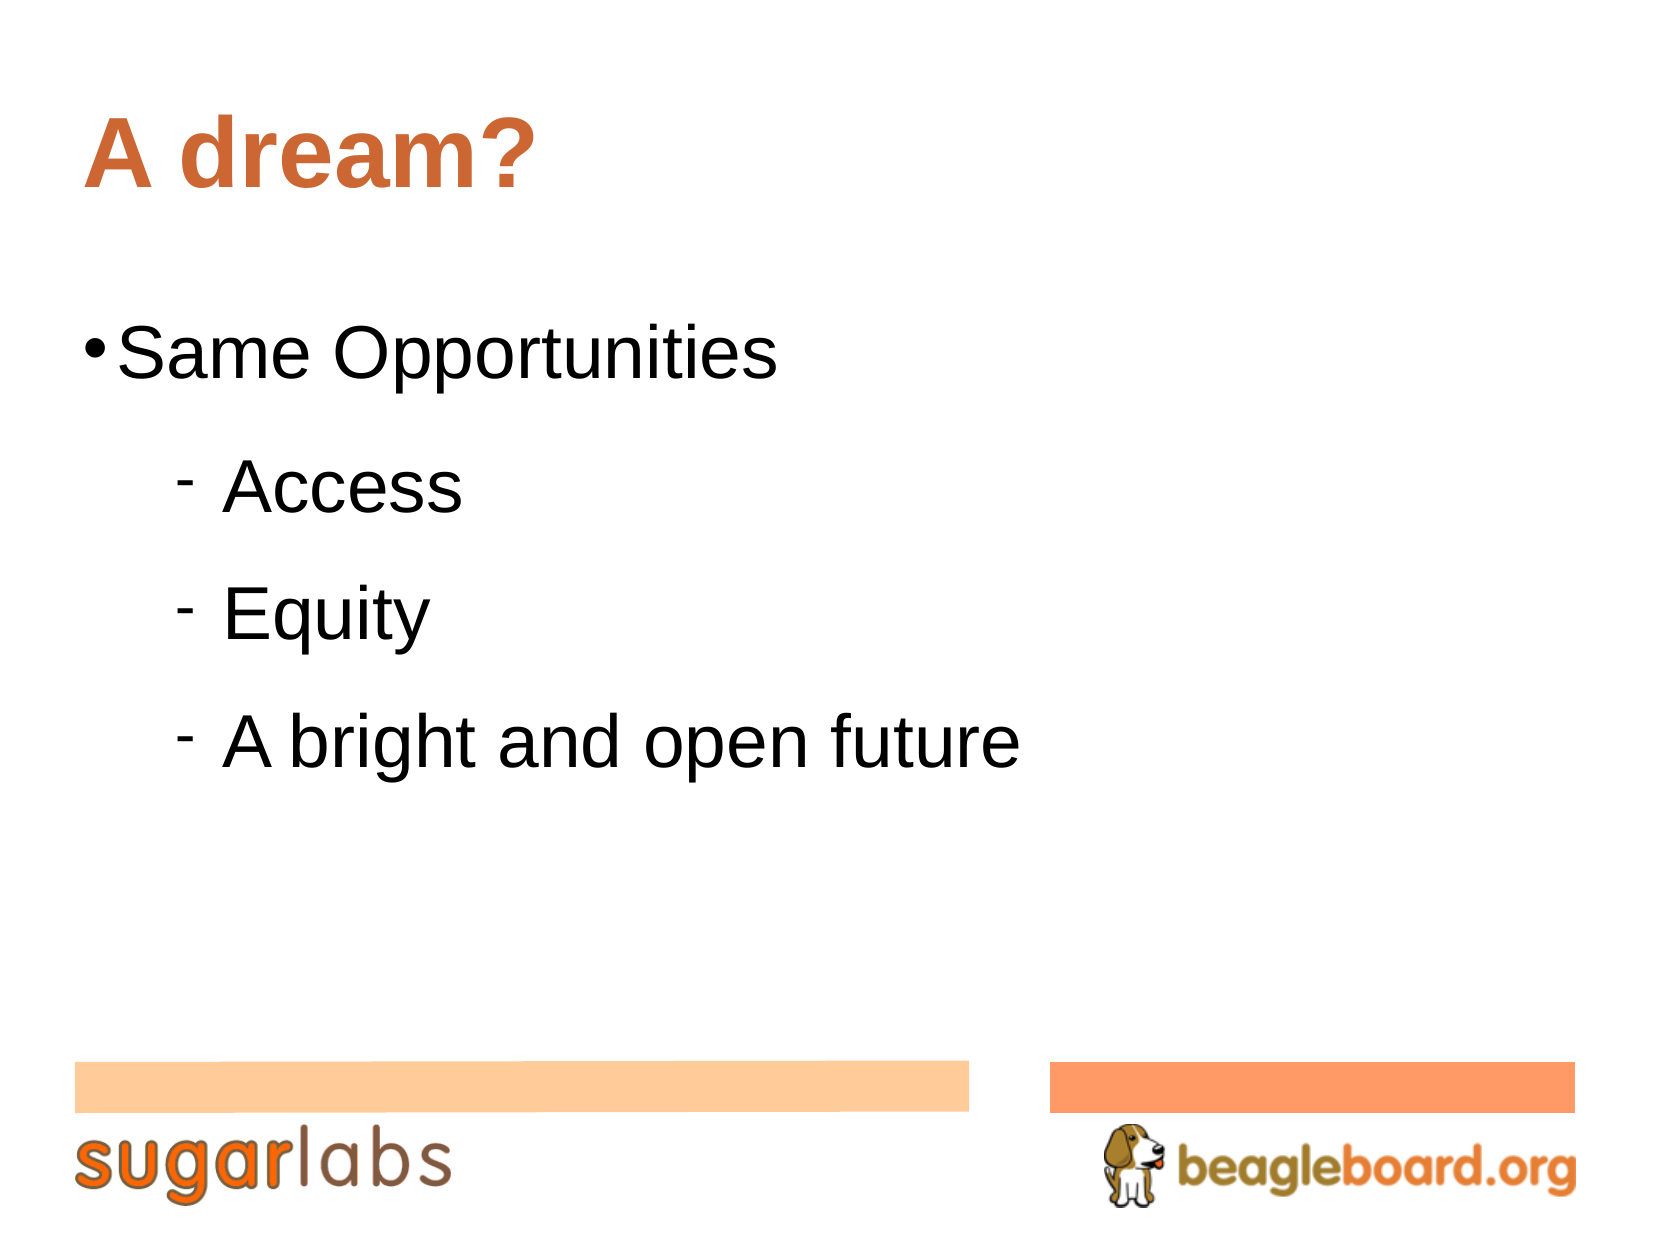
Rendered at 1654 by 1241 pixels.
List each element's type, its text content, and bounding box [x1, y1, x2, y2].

picture [1104, 1124, 1576, 1208]
list Same Opportunities Access Equity A bright and open future [82, 290, 1571, 1013]
picture [75, 1124, 451, 1206]
title A dream? [82, 49, 1571, 257]
